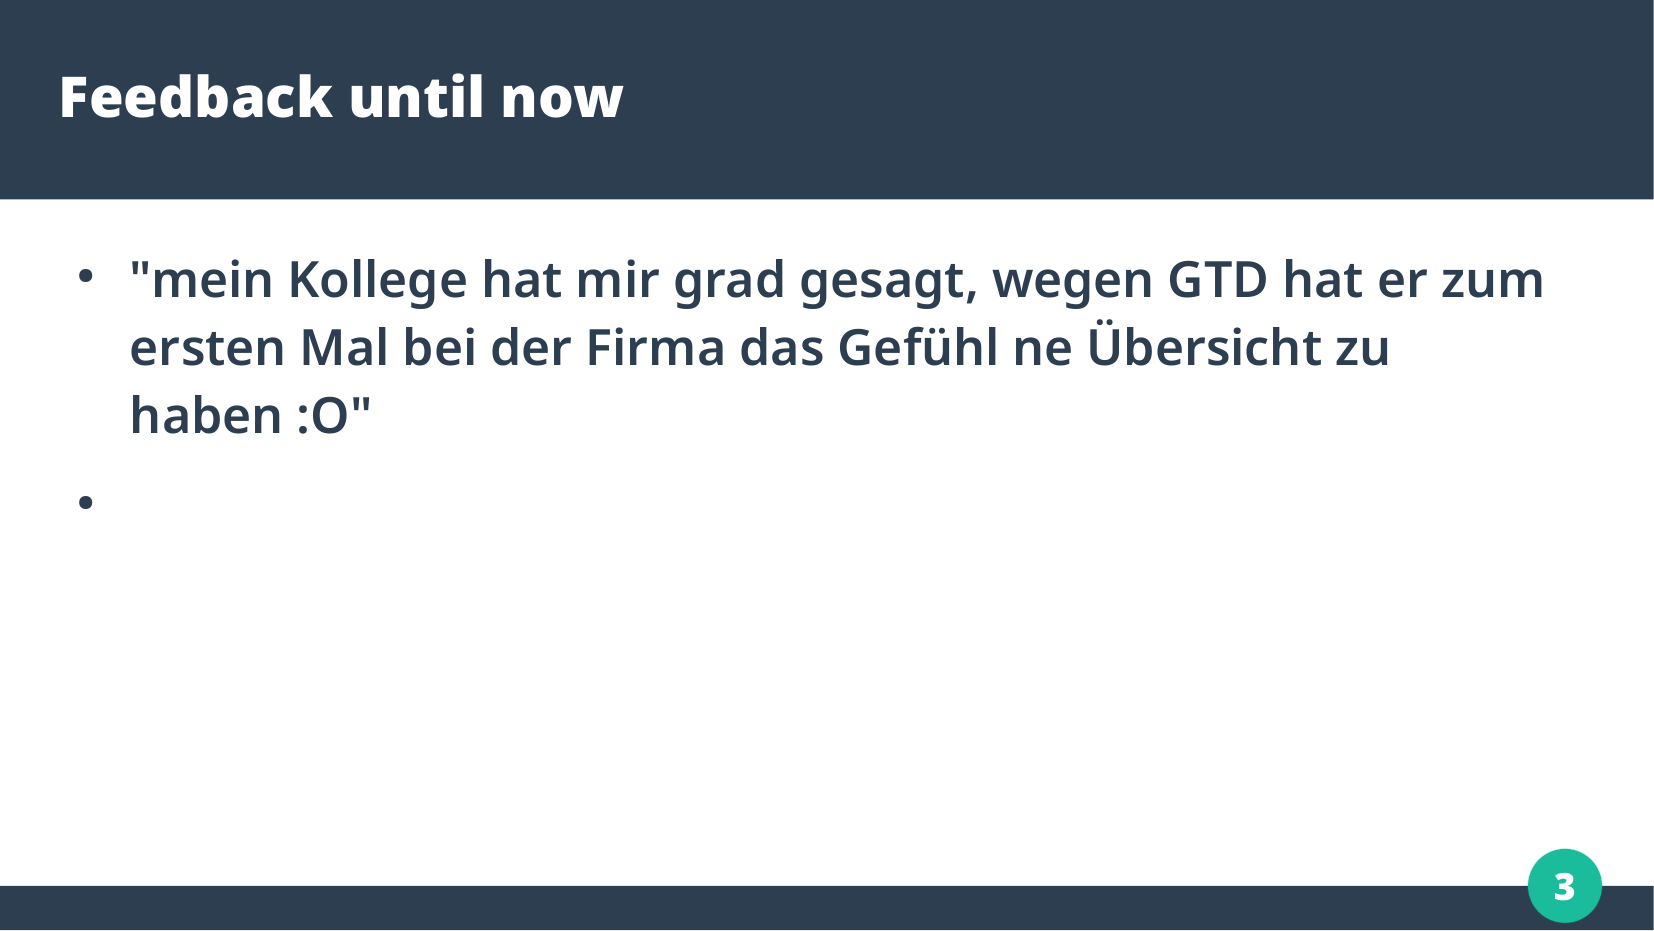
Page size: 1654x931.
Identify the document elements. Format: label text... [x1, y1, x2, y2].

title Feedback until now [59, 37, 1595, 155]
list "mein Kollege hat mir grad gesagt, wegen GTD hat er zum ersten Mal bei der Firma das Gefühl ne Übersicht zu haben :O" [59, 243, 1595, 864]
